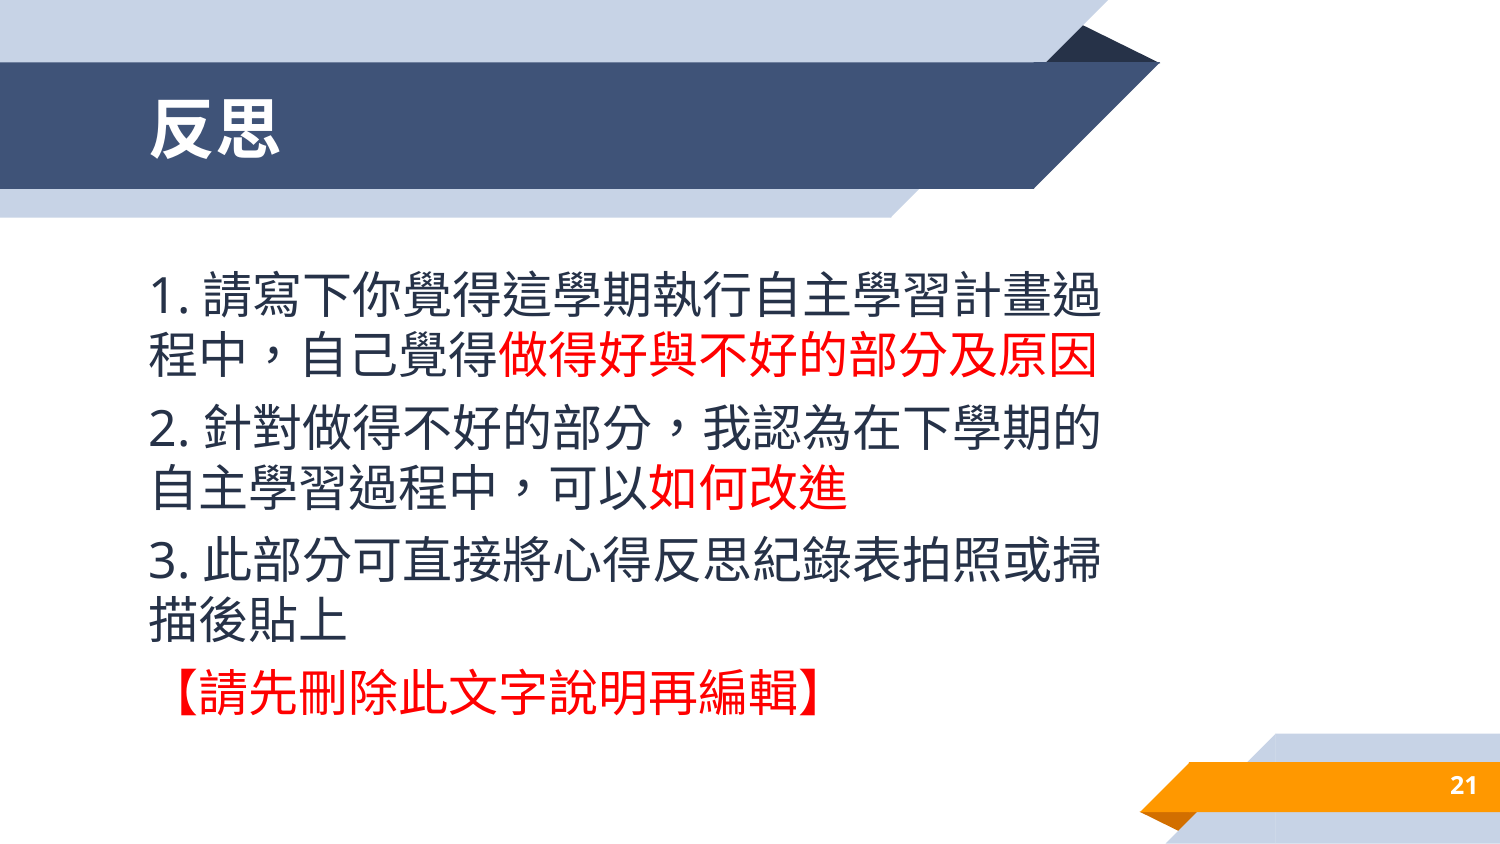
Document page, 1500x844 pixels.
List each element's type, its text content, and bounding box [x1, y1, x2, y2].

slide_number <編號> [1249, 760, 1494, 813]
list 1.請寫下你覺得這學期執行自主學習計畫過程中，自己覺得做得好與不好的部分及原因 2.針對做得不好的部分，我認為在下學期的自主學習過程中，可以如何改進 3.此部分可直接將心得反思紀錄表拍照或掃描後貼上 【請先刪除此文字說明再編輯】 [133, 270, 1140, 787]
title 反思 [133, 64, 1035, 190]
